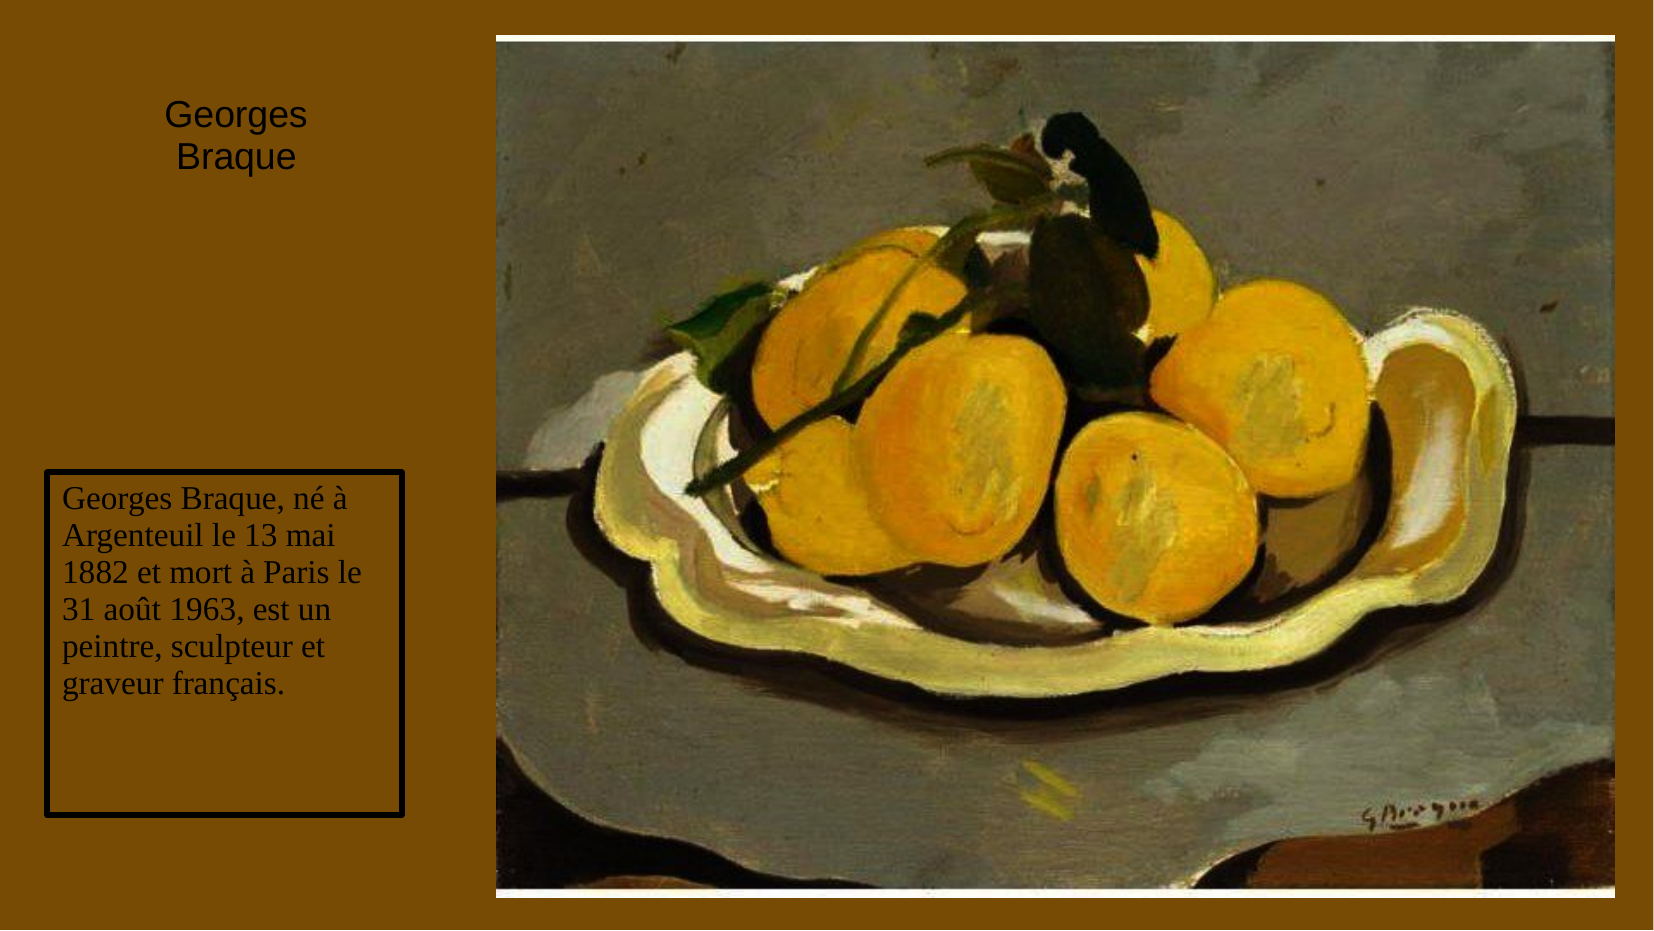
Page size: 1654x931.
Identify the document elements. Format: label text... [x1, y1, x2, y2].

picture [496, 35, 1615, 898]
text_box Georges Braque, né à Argenteuil le 13 mai 1882 et mort à Paris le 31 août 1963, est un peintre, sculpteur et graveur français. [47, 472, 402, 815]
title Georges Braque [106, 93, 367, 178]
